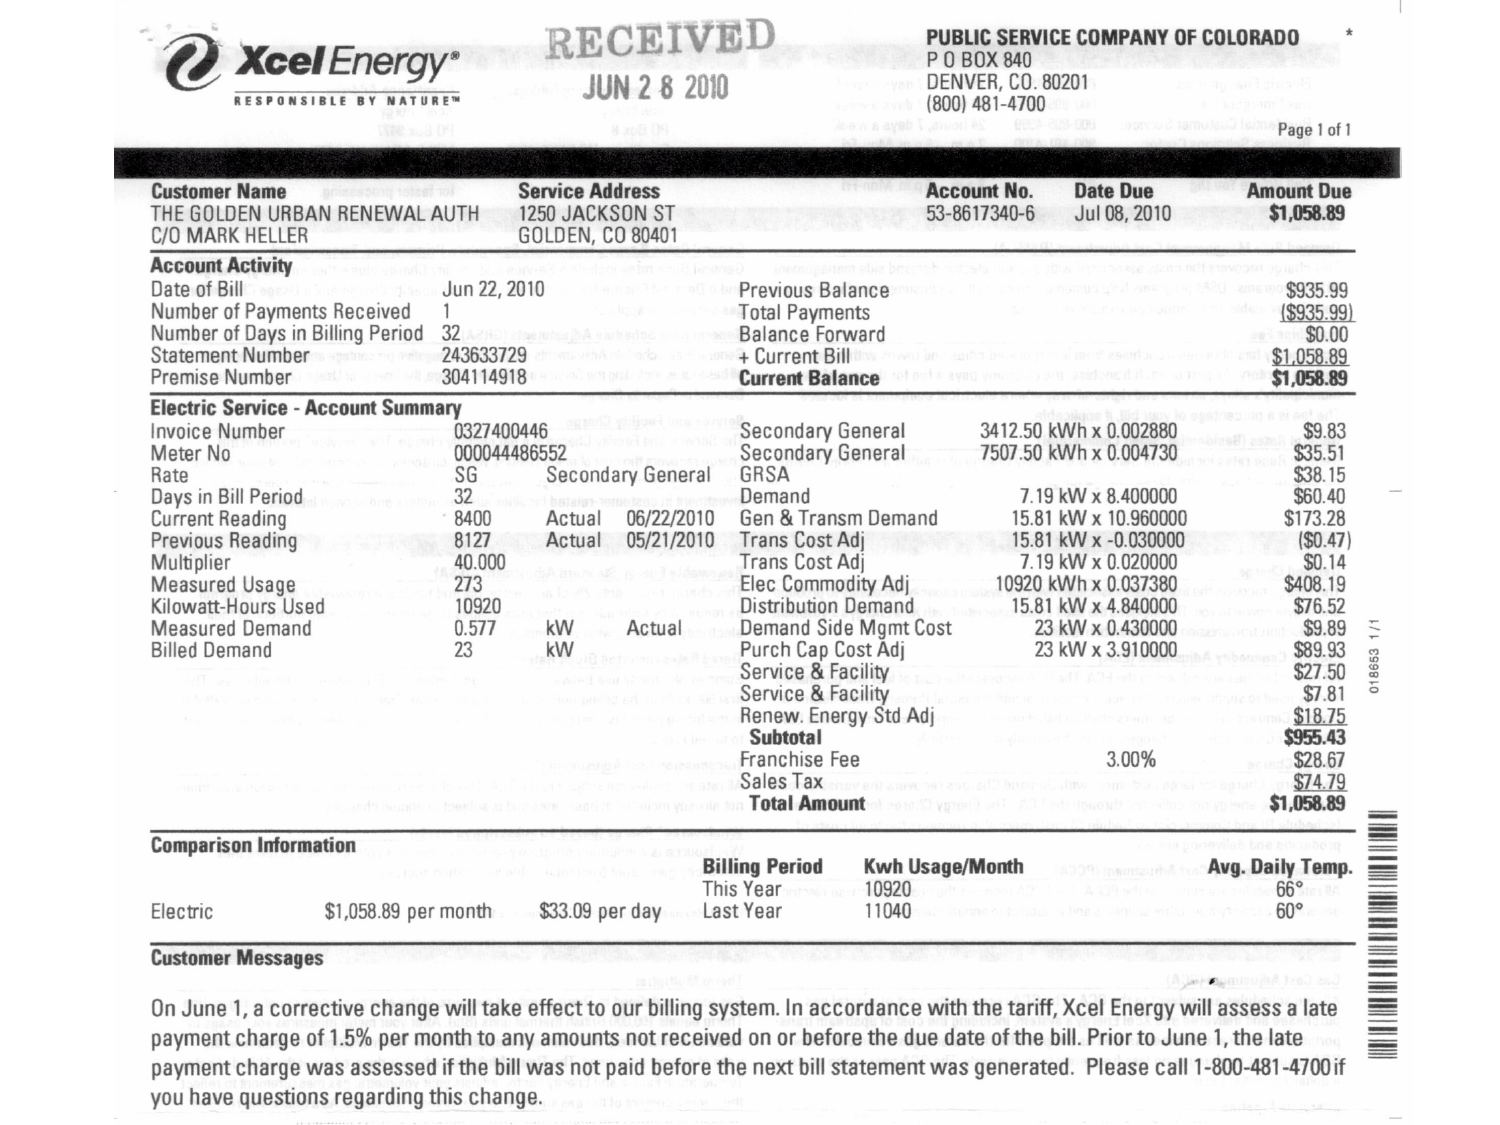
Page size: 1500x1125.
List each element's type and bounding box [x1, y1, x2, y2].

picture [114, 0, 1413, 1125]
